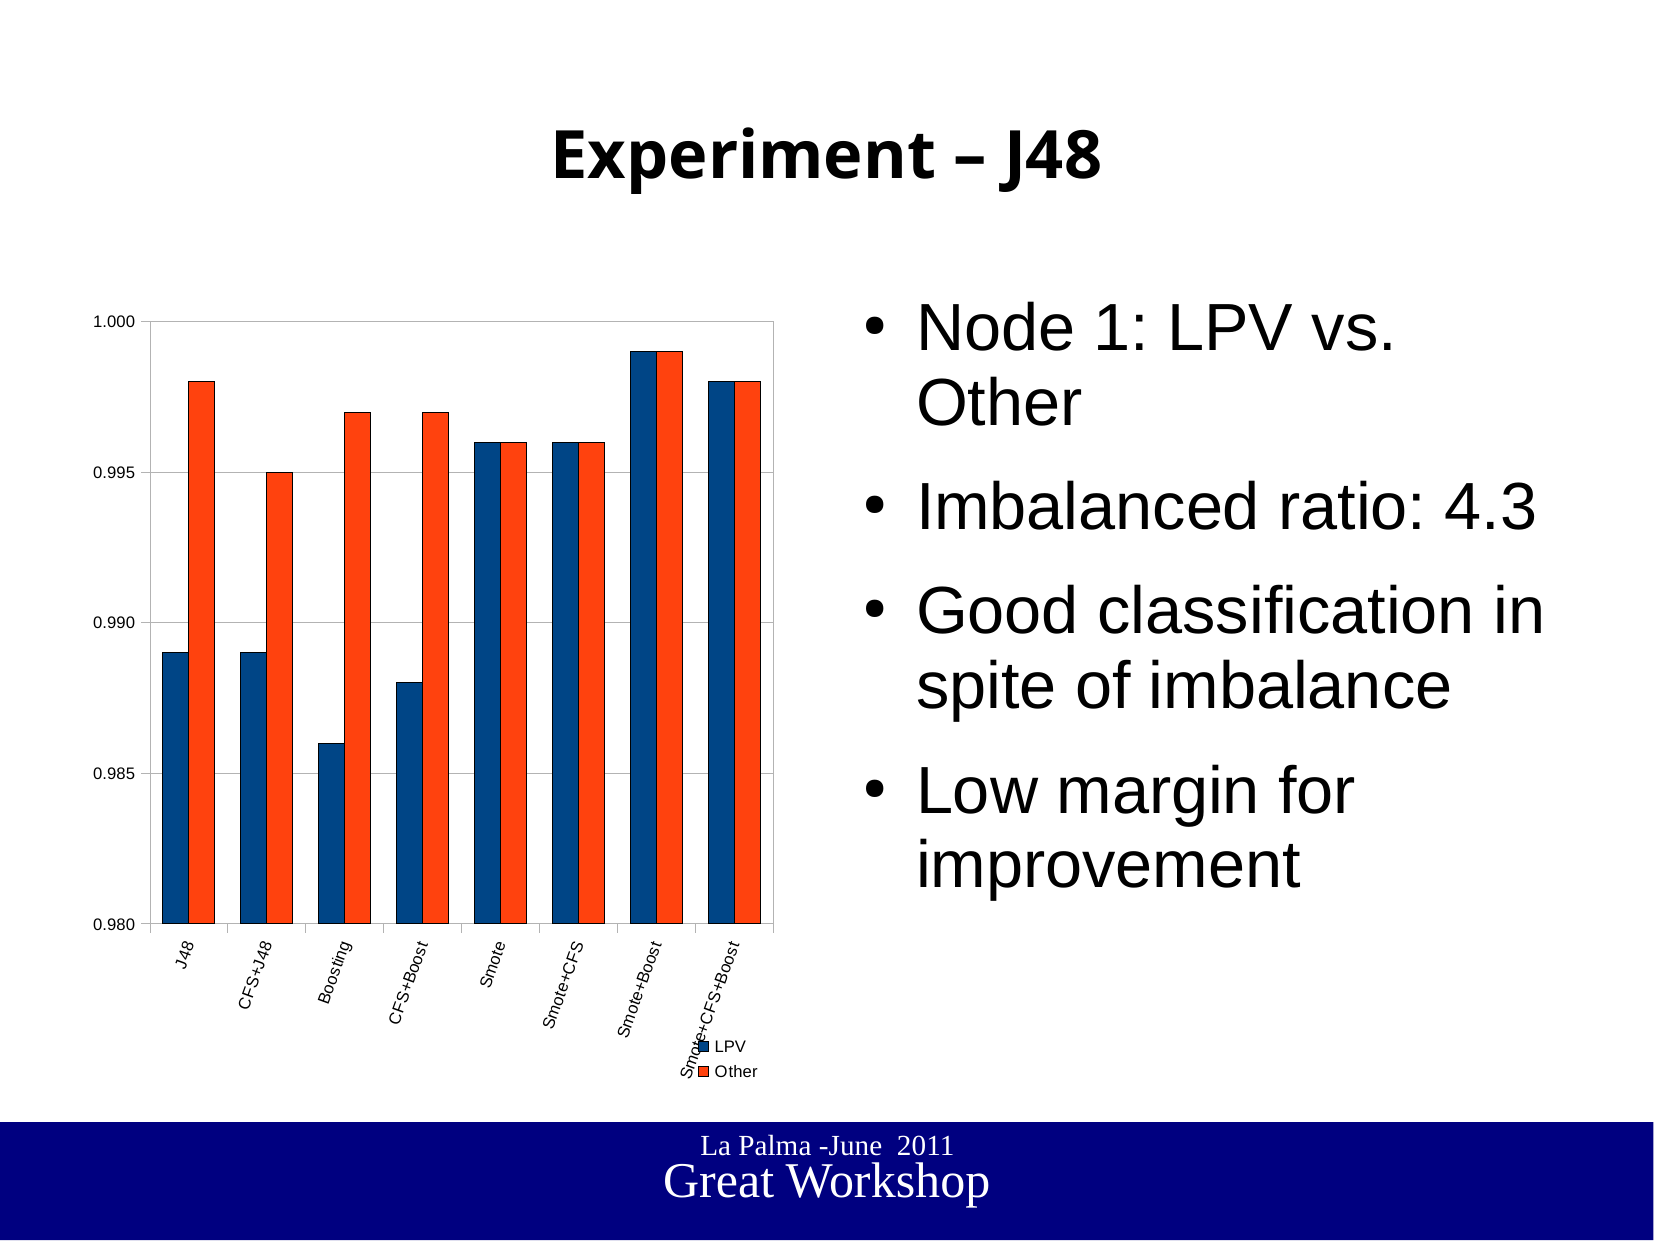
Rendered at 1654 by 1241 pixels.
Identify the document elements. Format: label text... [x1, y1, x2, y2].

list Node 1: LPV vs. Other Imbalanced ratio: 4.3 Good classification in spite of imbalance Low margin for improvement [845, 290, 1572, 1094]
chart [82, 290, 1571, 1109]
title Experiment – J48 [82, 49, 1571, 257]
